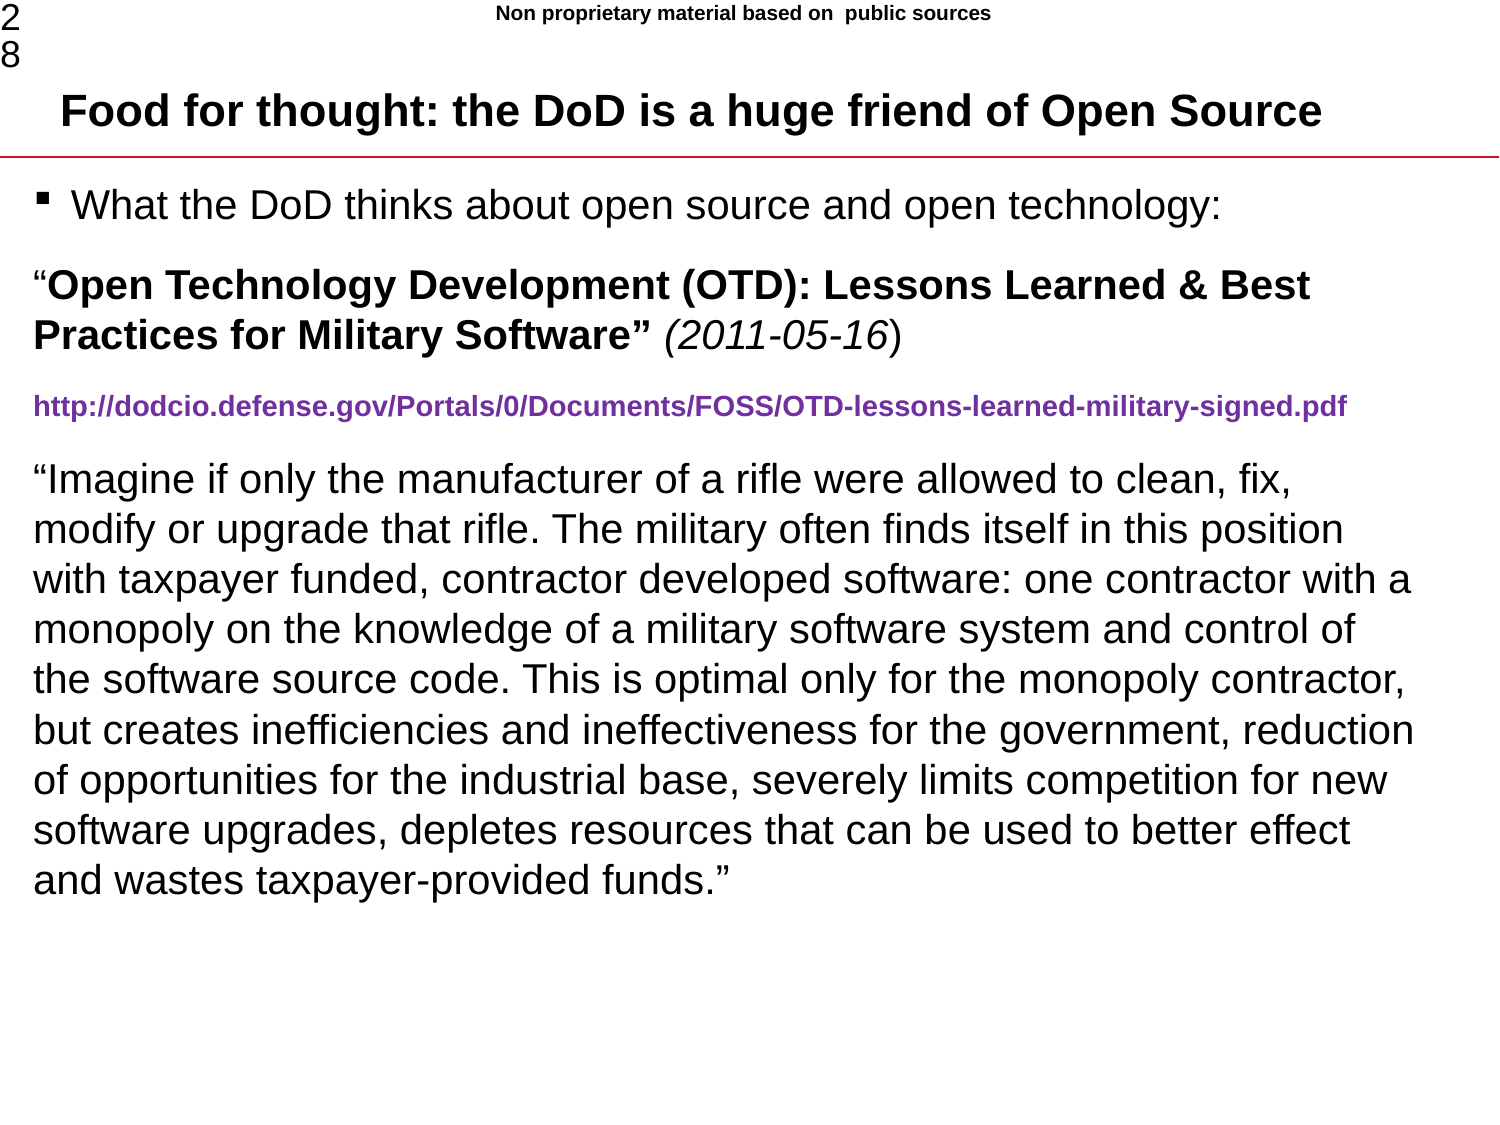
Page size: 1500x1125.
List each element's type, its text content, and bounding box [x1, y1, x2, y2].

title Food for thought: the DoD is a huge friend of Open Source [45, 29, 1342, 143]
list What the DoD thinks about open source and open technology: “Open Technology Development (OTD): Lessons Learned & Best Practices for Military Software” (2011-05-16) http://dodcio.defense.gov/Portals/0/Documents/FOSS/OTD-lessons-learned-military-signed.pdf “Imagine if only the manufacturer of a rifle were allowed to clean, fix, modify or upgrade that rifle. The military often finds itself in this position with taxpayer funded, contractor developed software: one contractor with a monopoly on the knowledge of a military software system and control of the software source code. This is optimal only for the monopoly contractor, but creates inefficiencies and ineffectiveness for the government, reduction of opportunities for the industrial base, severely limits competition for new software upgrades, depletes resources that can be used to better effect and wastes taxpayer-provided funds.” [18, 170, 1441, 1011]
